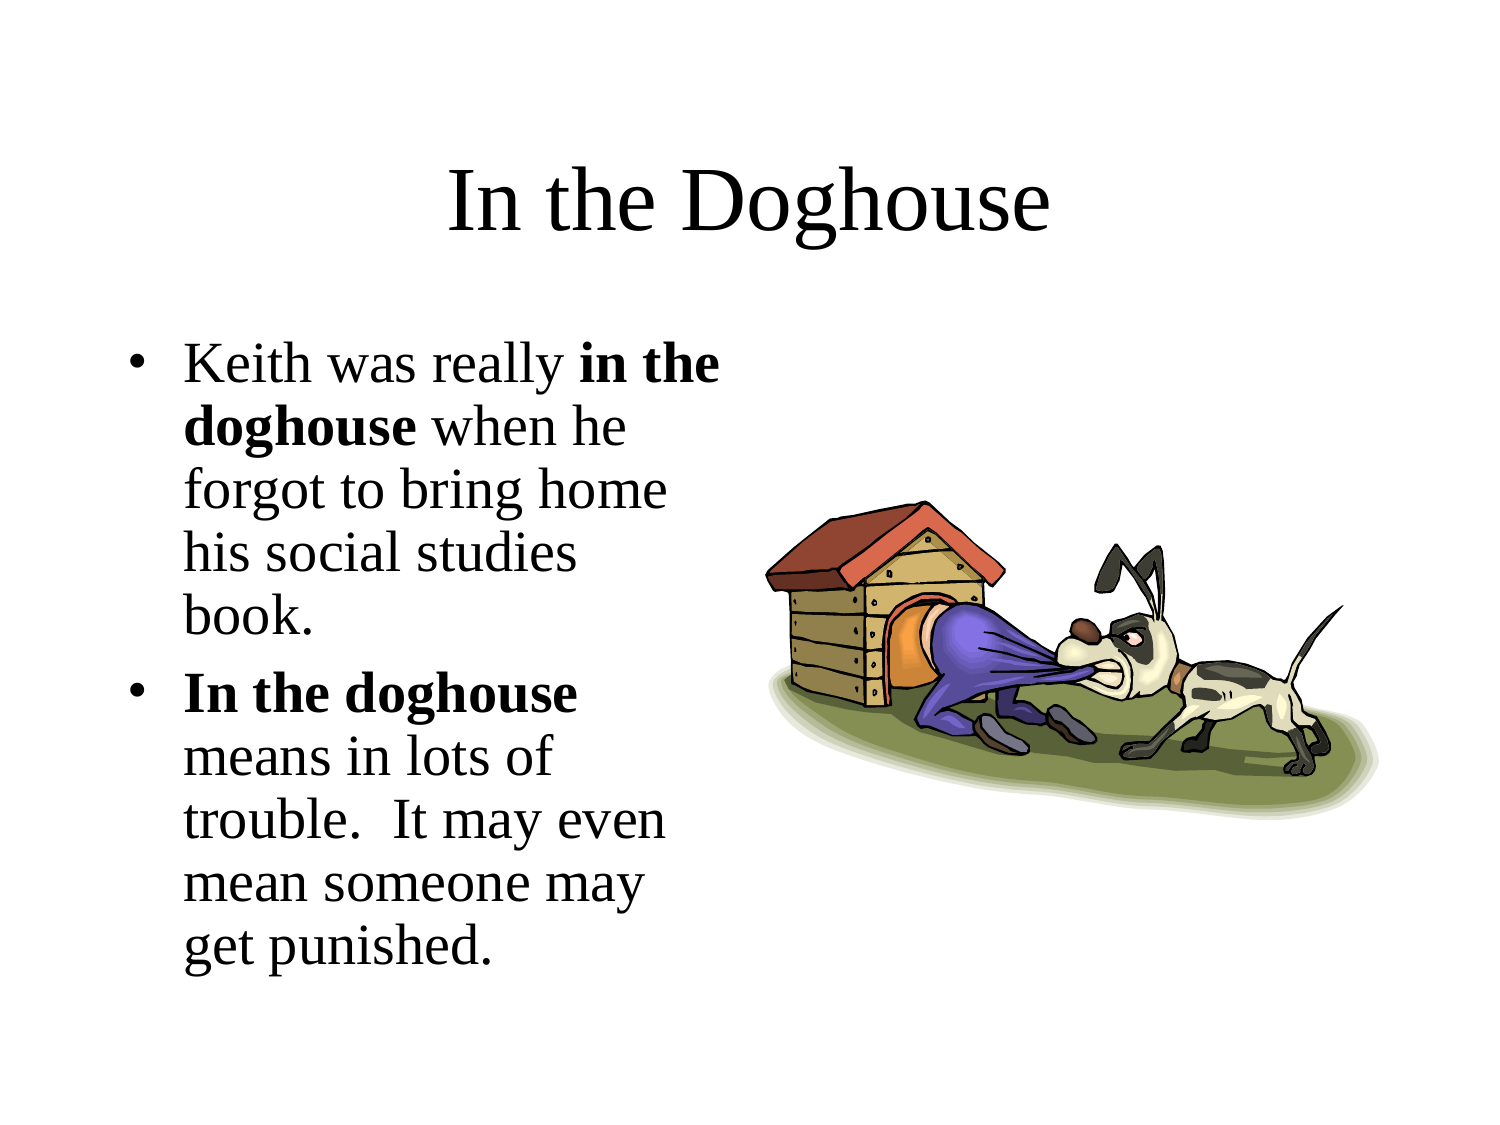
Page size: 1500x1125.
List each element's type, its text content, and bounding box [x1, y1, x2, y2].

picture [762, 500, 1388, 825]
list Keith was really in the doghouse when he forgot to bring home his social studies book. In the doghouse means in lots of trouble. It may even mean someone may get punished. [112, 324, 738, 1001]
title In the Doghouse [112, 99, 1388, 288]
